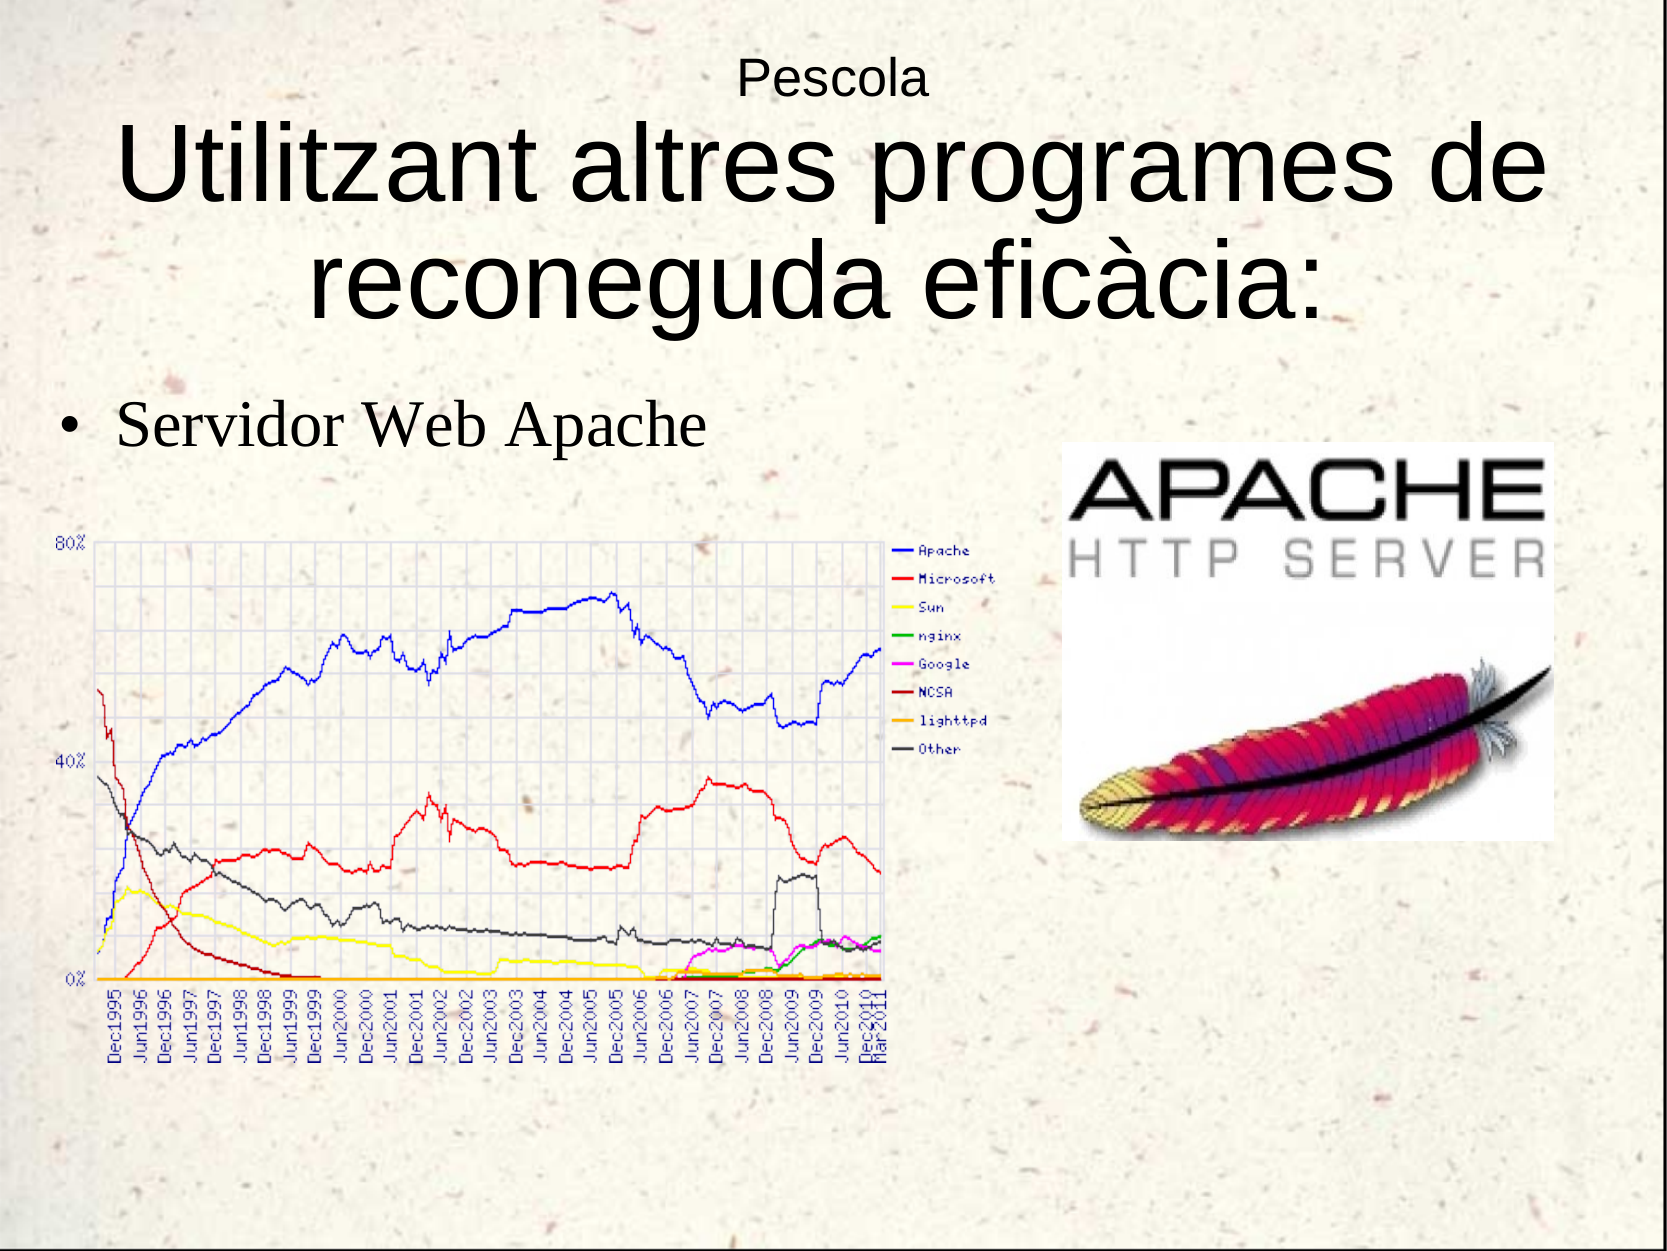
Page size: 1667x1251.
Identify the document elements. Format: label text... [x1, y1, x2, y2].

list Servidor Web Apache [59, 387, 1613, 1093]
picture [0, 0, 1667, 1251]
title Pescola Utilitzant altres programes de reconeguda eficàcia: [40, 50, 1627, 346]
